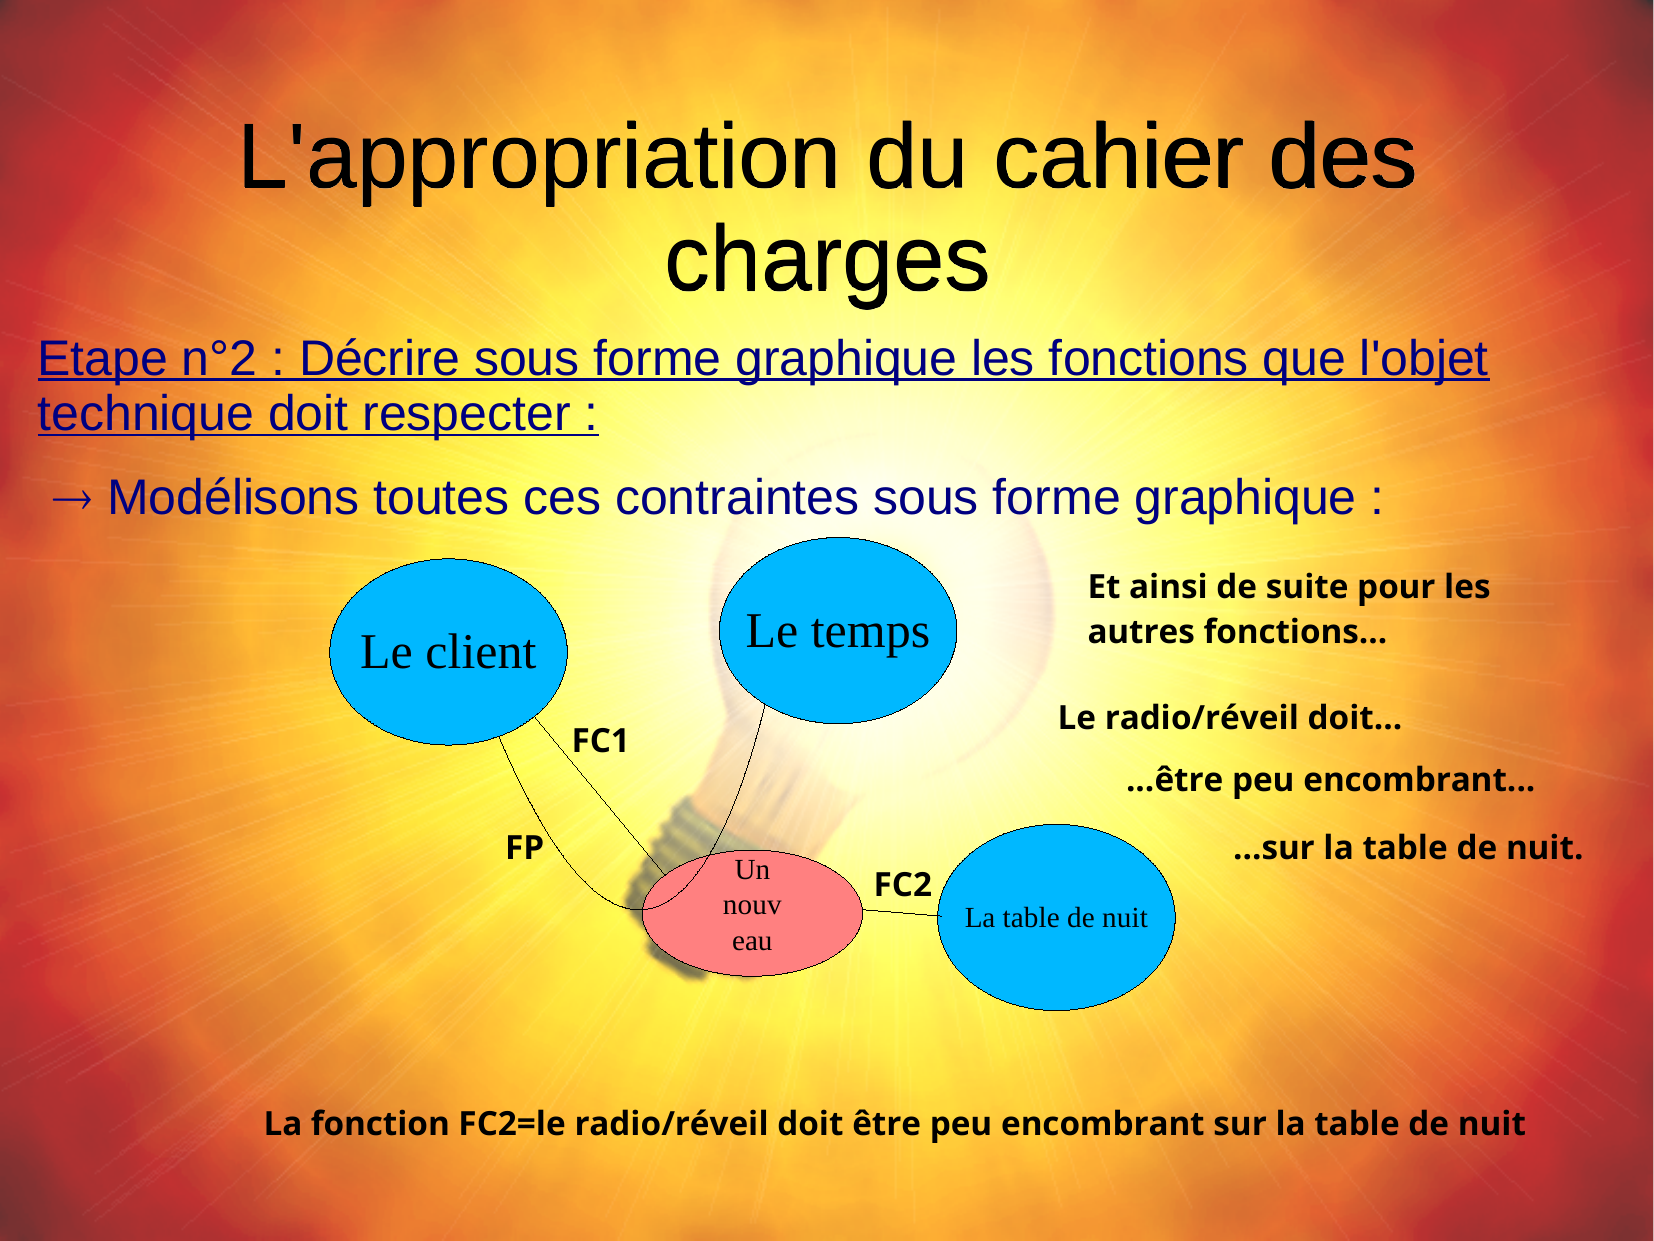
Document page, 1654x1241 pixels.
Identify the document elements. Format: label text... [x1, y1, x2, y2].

title L'appropriation du cahier des charges [121, 103, 1534, 311]
text_box La table de nuit [937, 824, 1176, 1011]
text_box Le client [329, 558, 568, 746]
text_box Un nouveau radio/réveil [642, 850, 863, 977]
text_box Le temps [719, 537, 957, 724]
text_box Et ainsi de suite pour les autres fonctions... [1087, 563, 1600, 657]
text_box Le radio/réveil doit... [1057, 693, 1570, 741]
text_box La fonction FC2=le radio/réveil doit être peu encombrant sur la table de nuit [263, 1100, 1572, 1147]
text_box FP [505, 824, 634, 871]
text_box  Modélisons toutes ces contraintes sous forme graphique : [52, 466, 1654, 528]
text_box FC1 [571, 717, 701, 764]
text_box Etape n°2 : Décrire sous forme graphique les fonctions que l'objet technique doit respecter : [37, 329, 1654, 442]
text_box ...sur la table de nuit. [1233, 824, 1654, 871]
text_box FC2 [873, 860, 1002, 908]
text_box ...être peu encombrant... [1126, 755, 1638, 803]
text_box Donnons un nom à la fonction ... [0, 0, 1654, 1241]
